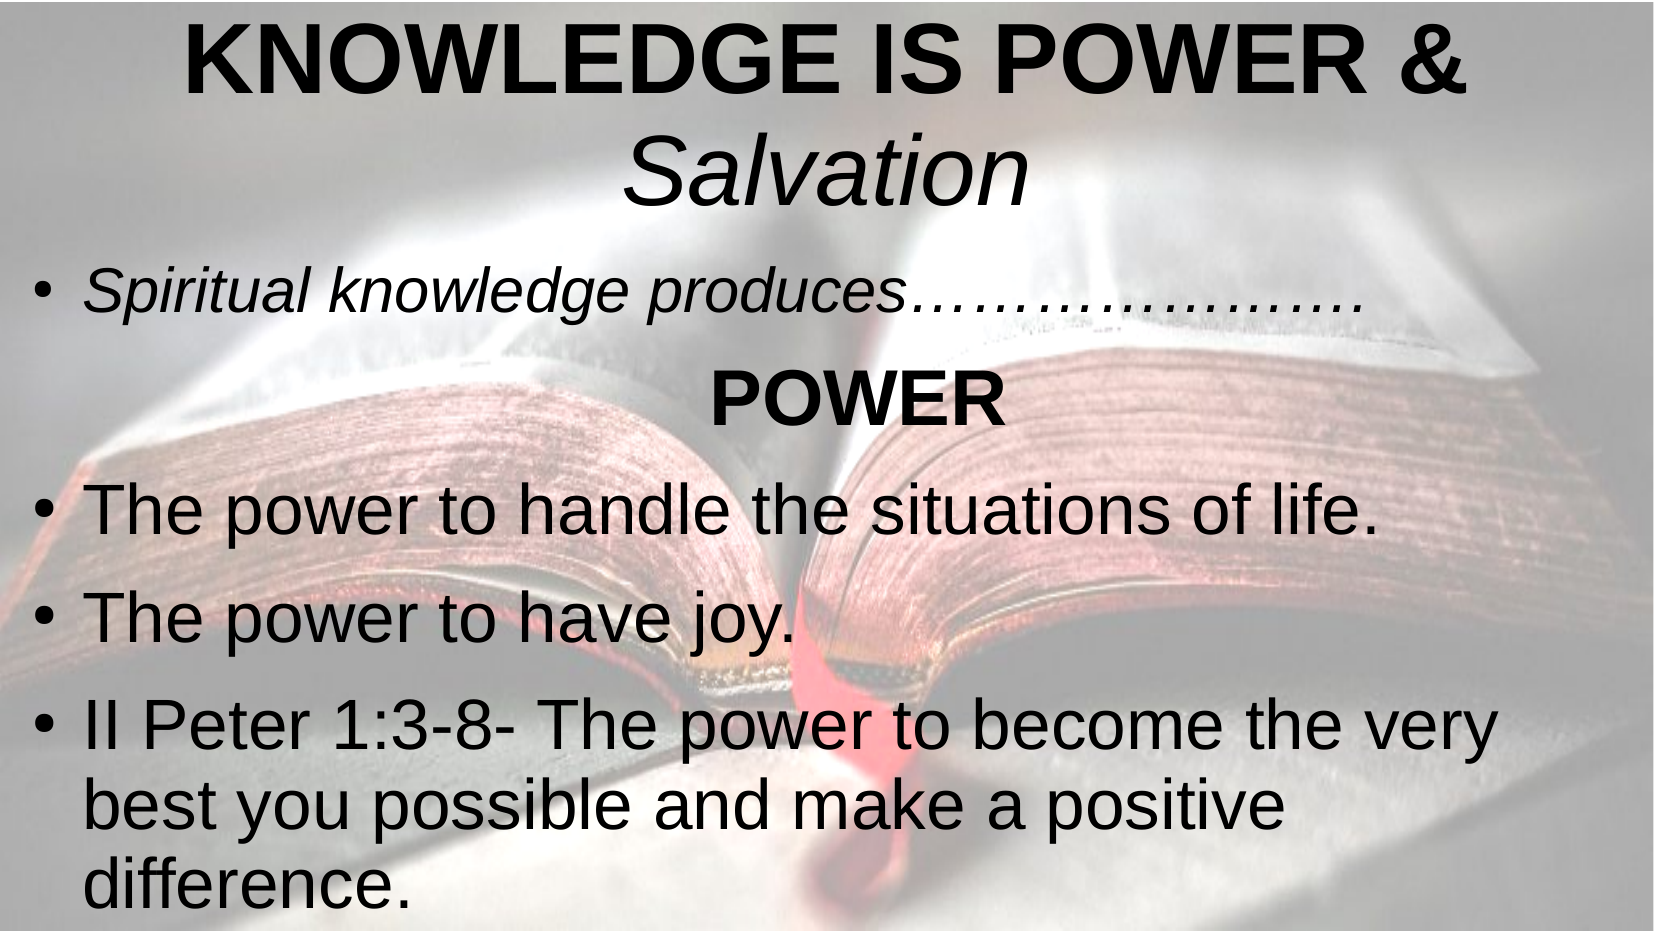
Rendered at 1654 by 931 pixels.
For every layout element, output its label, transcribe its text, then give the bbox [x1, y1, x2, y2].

title KNOWLEDGE IS POWER & Salvation [82, 2, 1571, 227]
list Spiritual knowledge produces…………………. POWER The power to handle the situations of life. The power to have joy. II Peter 1:3-8- The power to become the very best you possible and make a positive difference. [15, 255, 1636, 931]
picture [0, 2, 1654, 931]
